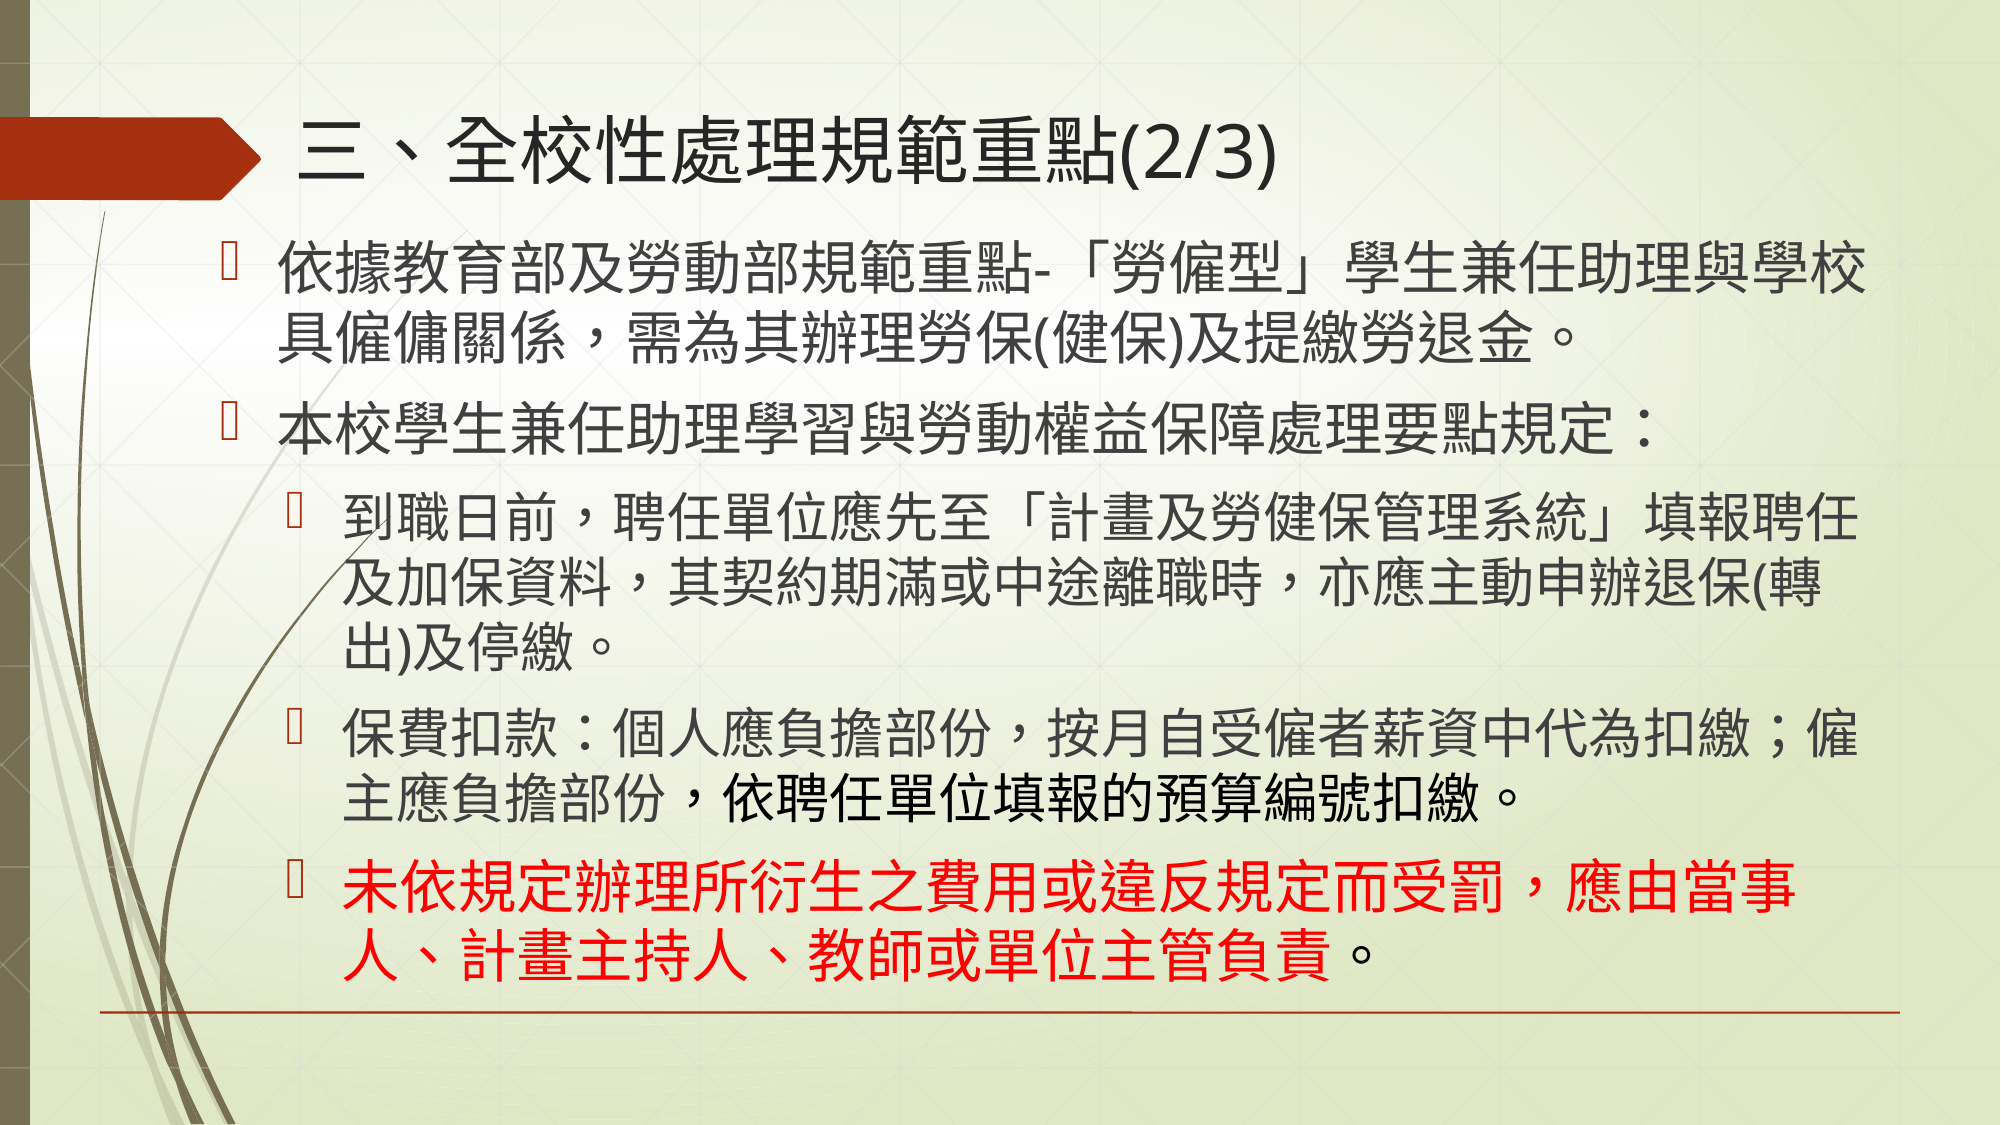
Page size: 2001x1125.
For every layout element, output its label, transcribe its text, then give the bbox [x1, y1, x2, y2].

list 依據教育部及勞動部規範重點-「勞僱型」學生兼任助理與學校具僱傭關係，需為其辦理勞保(健保)及提繳勞退金。 本校學生兼任助理學習與勞動權益保障處理要點規定： 到職日前，聘任單位應先至「計畫及勞健保管理系統」填報聘任及加保資料，其契約期滿或中途離職時，亦應主動申辦退保(轉出)及停繳。 保費扣款：個人應負擔部份，按月自受僱者薪資中代為扣繳；僱主應負擔部份，依聘任單位填報的預算編號扣繳。 未依規定辦理所衍生之費用或違反規定而受罰，應由當事人、計畫主持人、教師或單位主管負責。 [204, 223, 1888, 1000]
title 三、全校性處理規範重點(2/3) [279, 96, 1742, 244]
